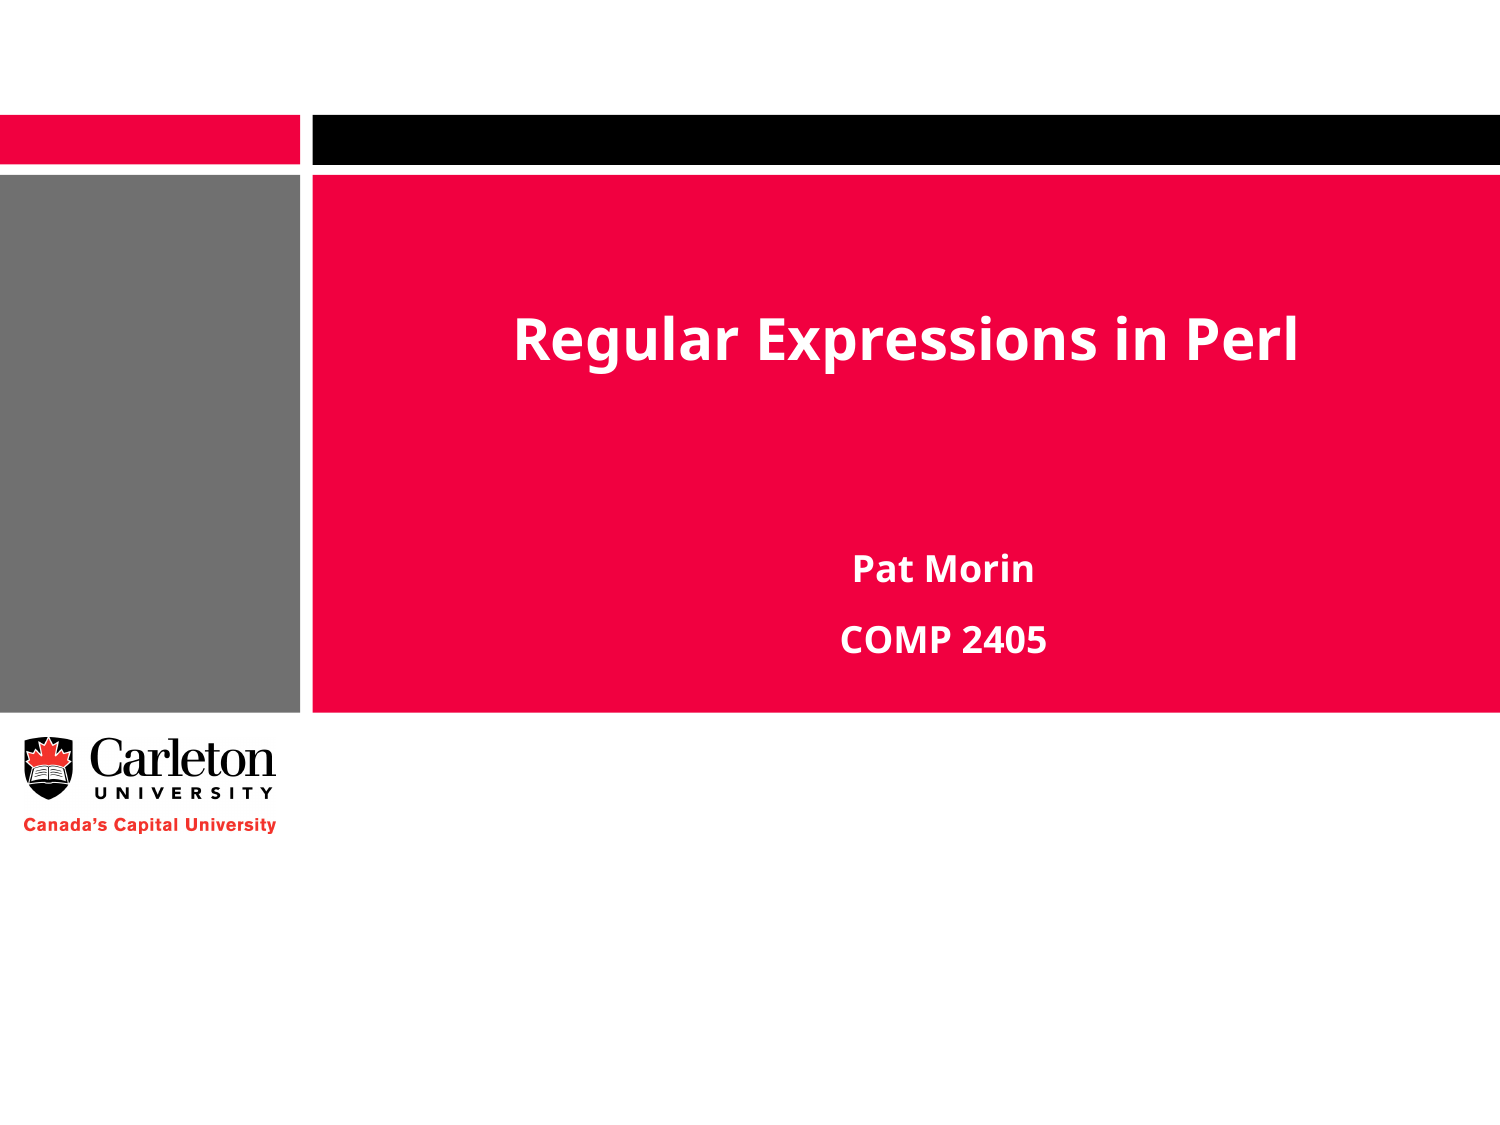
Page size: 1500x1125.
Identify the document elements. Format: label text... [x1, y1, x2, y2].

title Regular Expressions in Perl [312, 174, 1500, 501]
picture [24, 737, 276, 834]
subtitle Pat Morin COMP 2405 [312, 524, 1500, 716]
